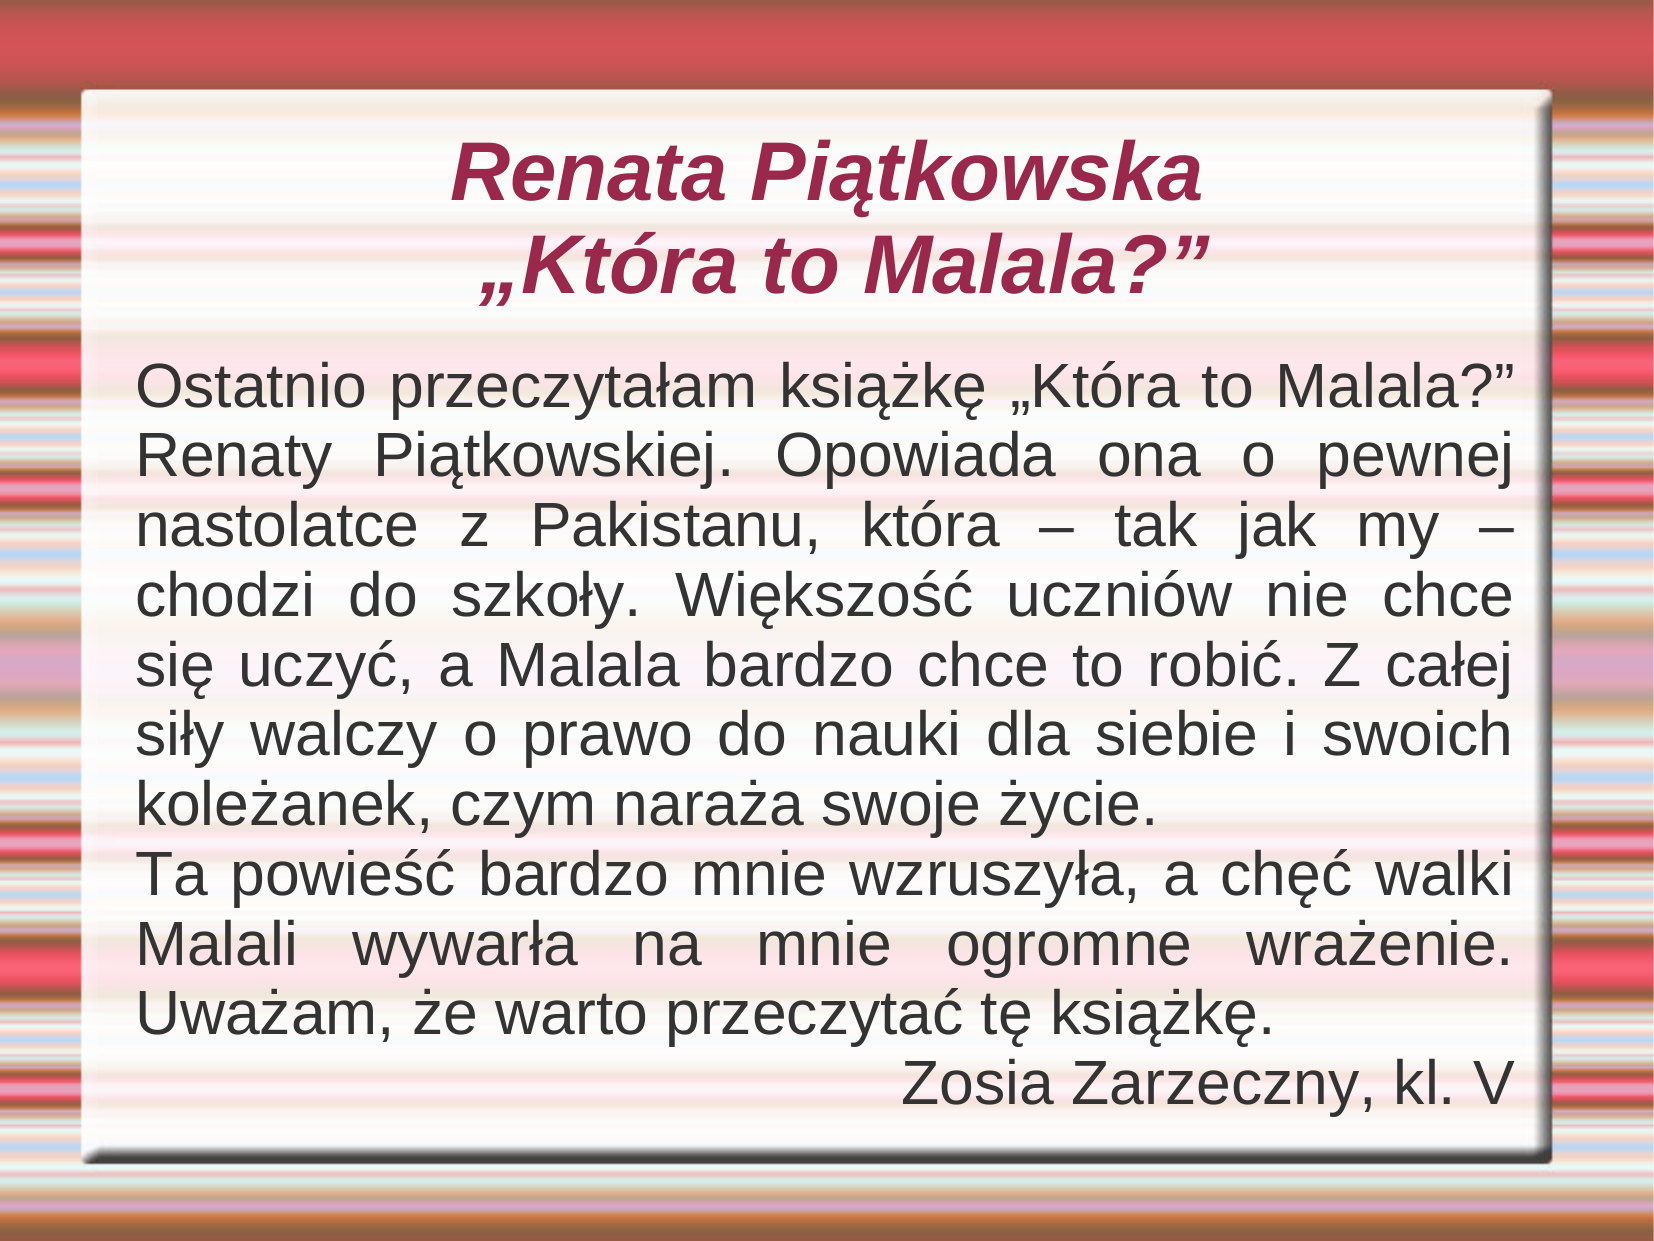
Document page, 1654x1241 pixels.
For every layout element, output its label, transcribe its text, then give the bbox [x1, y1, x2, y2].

picture [0, 0, 1654, 1241]
title Renata Piątkowska „Która to Malala?” [121, 114, 1534, 322]
list Ostatnio przeczytałam książkę „Która to Malala?” Renaty Piątkowskiej. Opowiada ona o pewnej nastolatce z Pakistanu, która – tak jak my – chodzi do szkoły. Większość uczniów nie chce się uczyć, a Malala bardzo chce to robić. Z całej siły walczy o prawo do nauki dla siebie i swoich koleżanek, czym naraża swoje życie. Ta powieść bardzo mnie wzruszyła, a chęć walki Malali wywarła na mnie ogromne wrażenie. Uważam, że warto przeczytać tę książkę. Zosia Zarzeczny, kl. V [134, 350, 1516, 1133]
